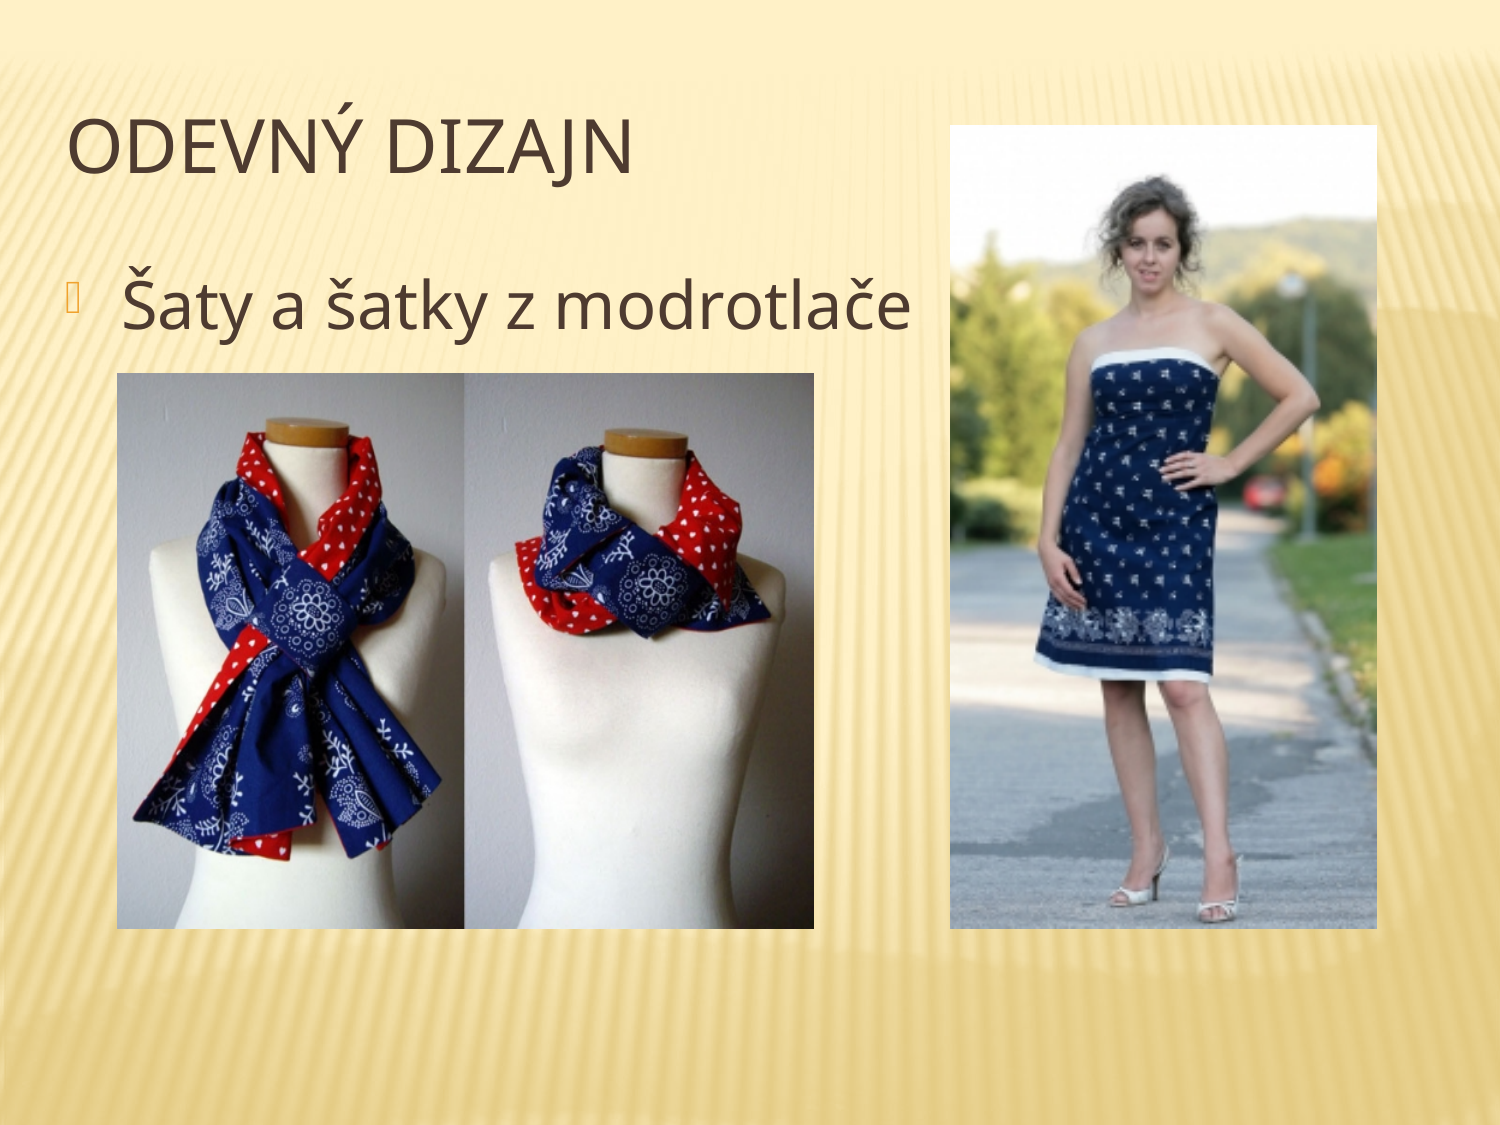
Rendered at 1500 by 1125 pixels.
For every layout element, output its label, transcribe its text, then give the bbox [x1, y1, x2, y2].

picture [950, 125, 1377, 929]
picture [117, 373, 814, 929]
list Šaty a šatky z modrotlače [50, 254, 1476, 998]
title Odevný dizajn [50, 75, 1476, 213]
